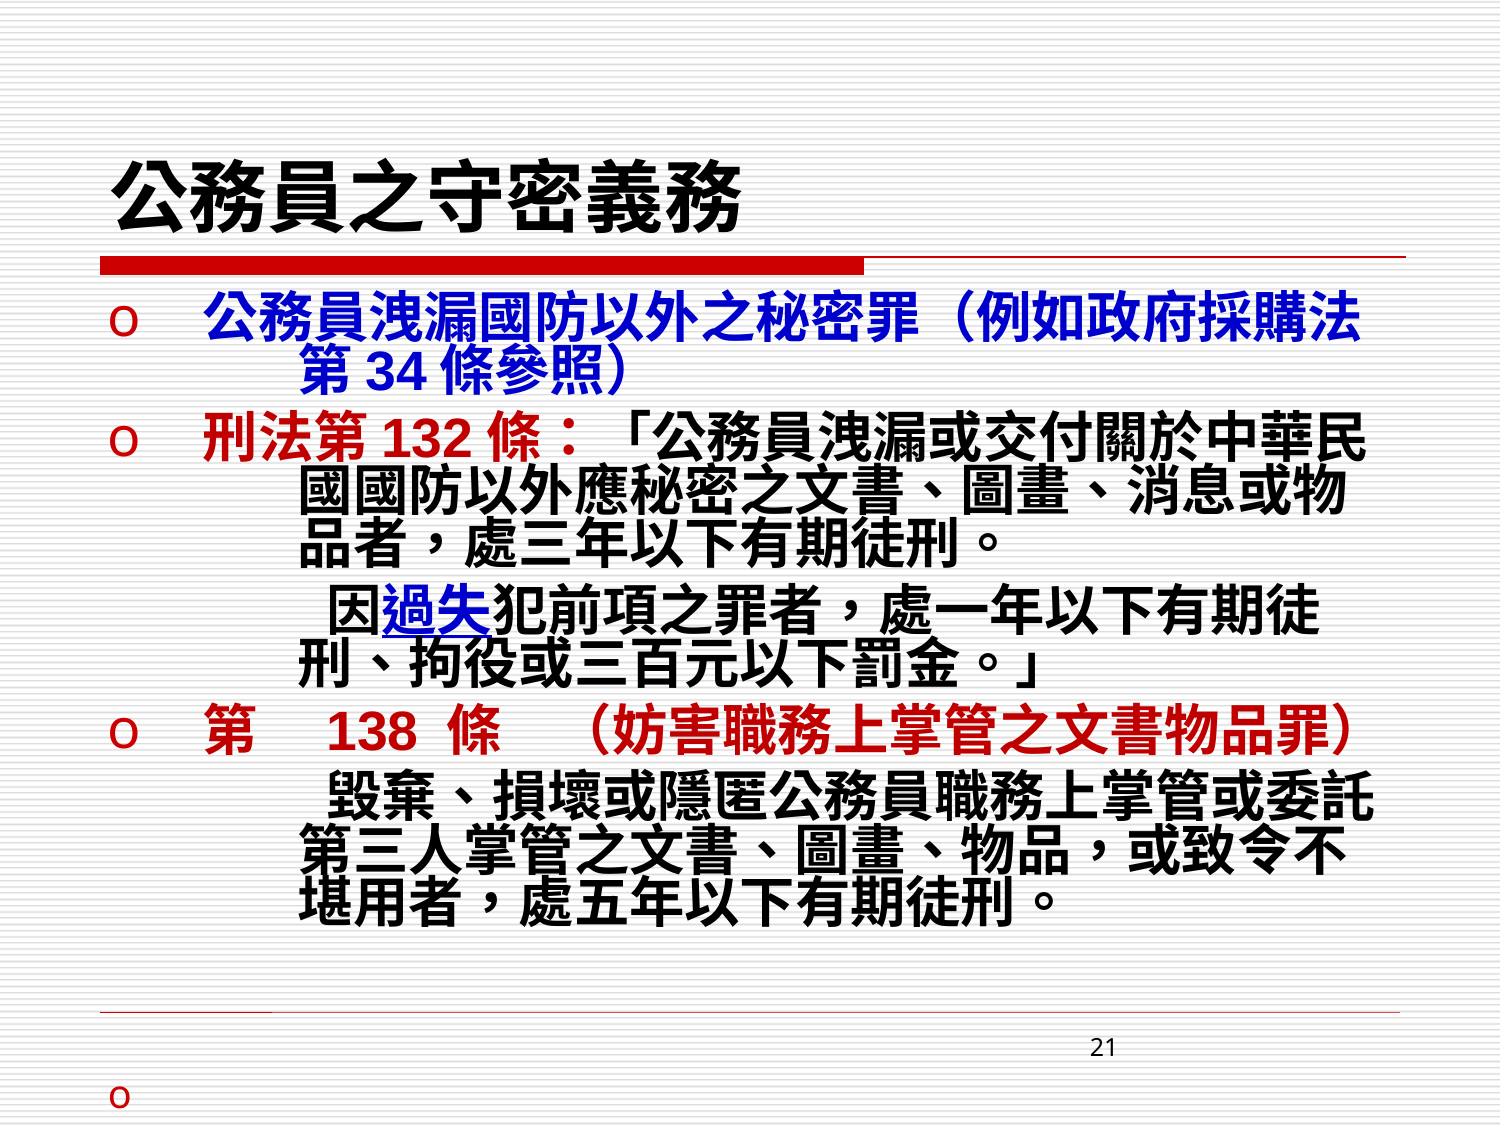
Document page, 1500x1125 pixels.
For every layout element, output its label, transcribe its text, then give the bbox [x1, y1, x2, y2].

title 公務員之守密義務 [94, 50, 1407, 250]
text_box [1074, 1024, 1400, 1103]
list 公務員洩漏國防以外之秘密罪（例如政府採購法第34條參照） 刑法第132條：「公務員洩漏或交付關於中華民國國防以外應秘密之文書、圖畫、消息或物品者，處三年以下有期徒刑。 因過失犯前項之罪者，處一年以下有期徒刑、拘役或三百元以下罰金。」 第 138 條 （妨害職務上掌管之文書物品罪） 毀棄、損壞或隱匿公務員職務上掌管或委託第三人掌管之文書、圖畫、物品，或致令不堪用者，處五年以下有期徒刑。 [92, 287, 1406, 988]
